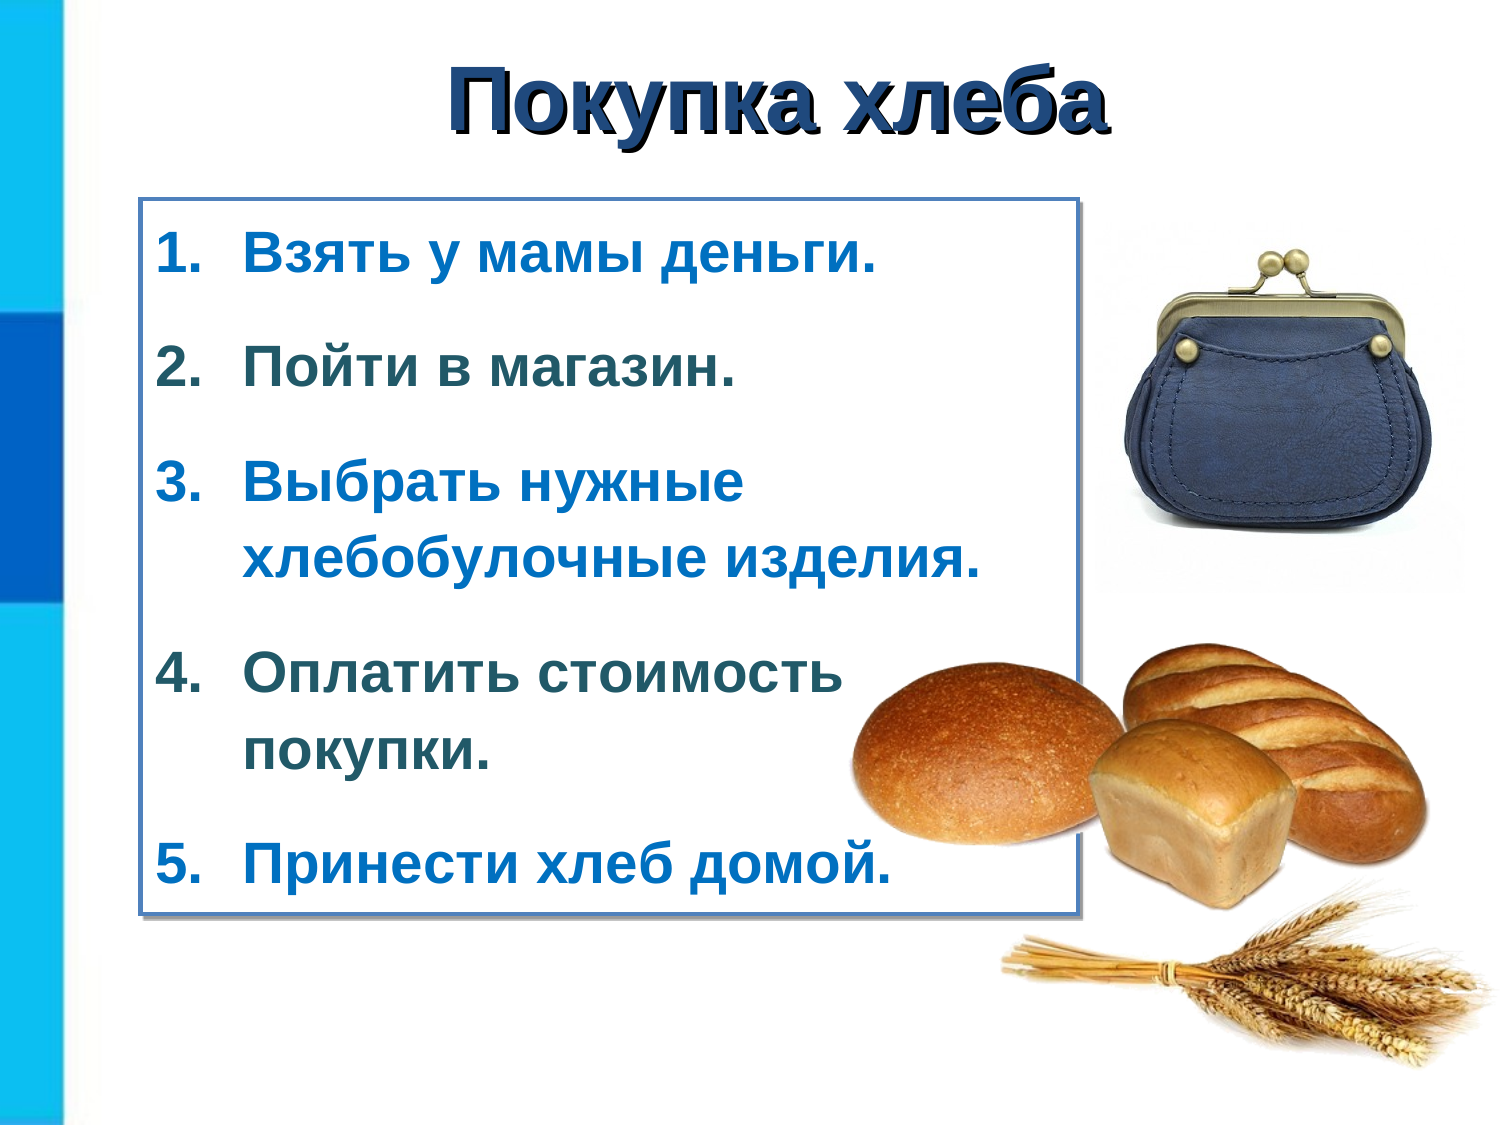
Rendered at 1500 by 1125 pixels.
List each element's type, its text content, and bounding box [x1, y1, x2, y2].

picture [0, 0, 1500, 1125]
title Покупка хлеба [230, 0, 1325, 188]
text_box Взять у мамы деньги. Пойти в магазин. Выбрать нужные хлебобулочные изделия. Оплатить стоимость покупки. Принести хлеб домой. [140, 199, 1079, 915]
